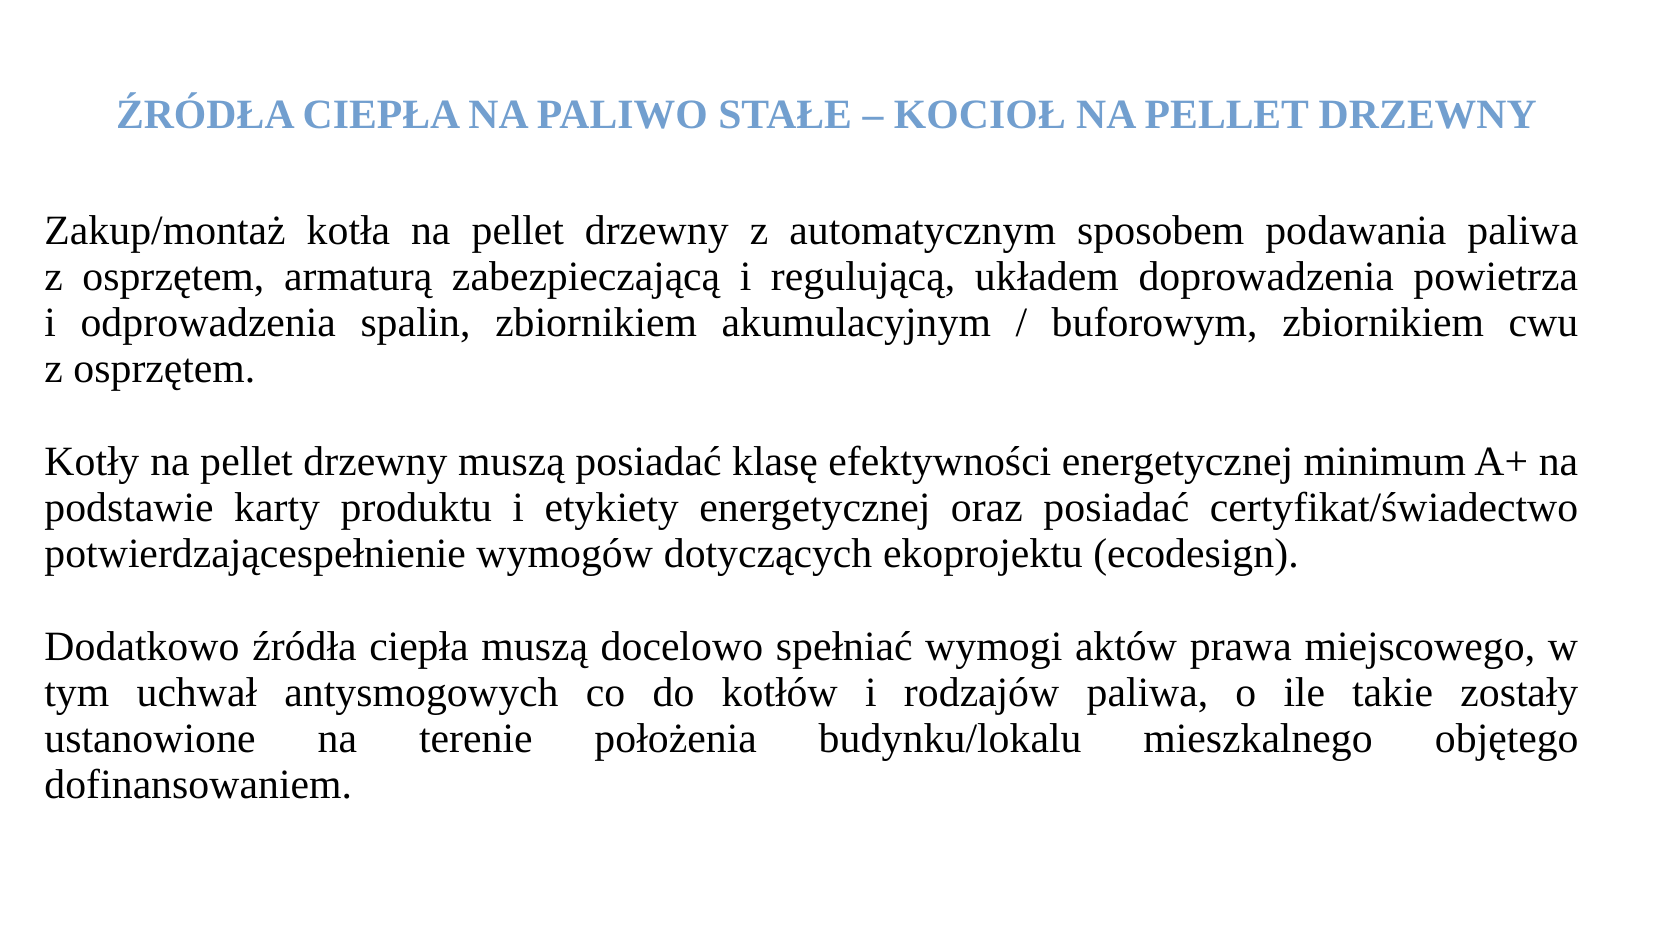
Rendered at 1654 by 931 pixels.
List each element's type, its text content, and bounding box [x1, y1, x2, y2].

title ŹRÓDŁA CIEPŁA NA PALIWO STAŁE – KOCIOŁ NA PELLET DRZEWNY [82, 37, 1571, 193]
text_box Zakup/montaż kotła na pellet drzewny z automatycznym sposobem podawania paliwa z osprzętem, armaturą zabezpieczającą i regulującą, układem doprowadzenia powietrza i odprowadzenia spalin, zbiornikiem akumulacyjnym / buforowym, zbiornikiem cwu z osprzętem. Kotły na pellet drzewny muszą posiadać klasę efektywności energetycznej minimum A+ na podstawie karty produktu i etykiety energetycznej oraz posiadać certyfikat/świadectwo potwierdzającespełnienie wymogów dotyczących ekoprojektu (ecodesign). Dodatkowo źródła ciepła muszą docelowo spełniać wymogi aktów prawa miejscowego, w tym uchwał antysmogowych co do kotłów i rodzajów paliwa, o ile takie zostały ustanowione na terenie położenia budynku/lokalu mieszkalnego objętego dofinansowaniem. [29, 199, 1595, 886]
